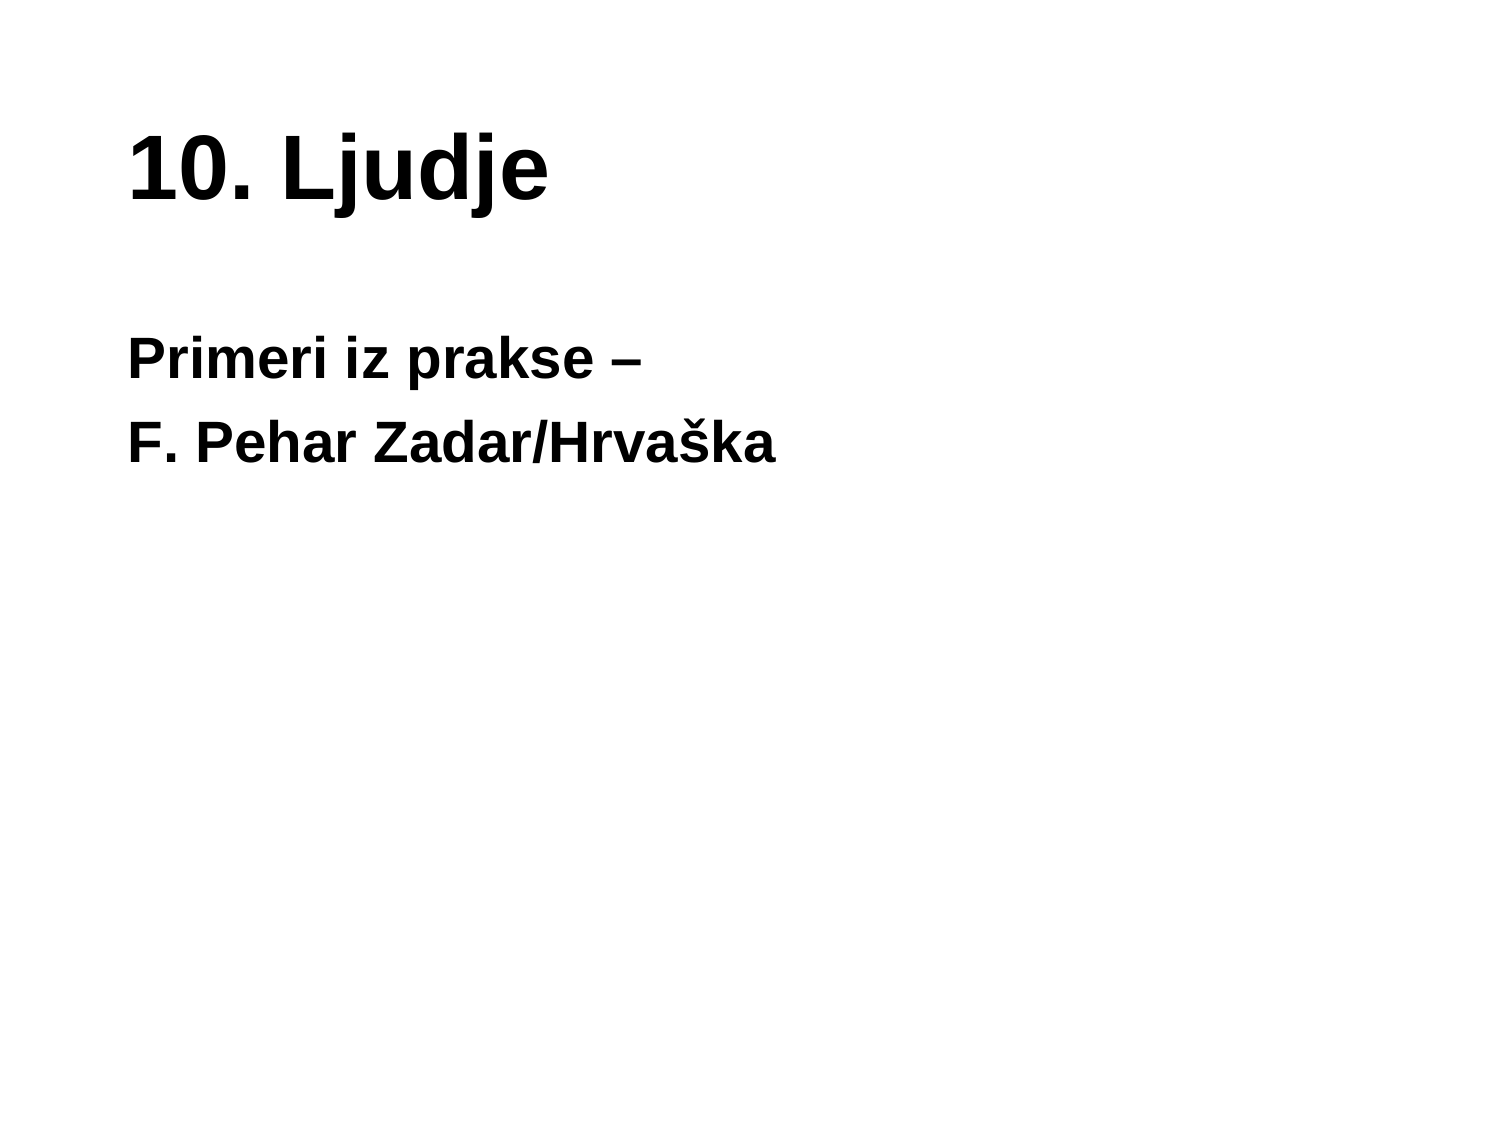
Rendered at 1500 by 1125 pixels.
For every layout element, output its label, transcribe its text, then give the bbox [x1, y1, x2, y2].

list Primeri iz prakse – F. Pehar Zadar/Hrvaška [112, 312, 1388, 988]
title 10. Ljudje [112, 37, 1388, 225]
